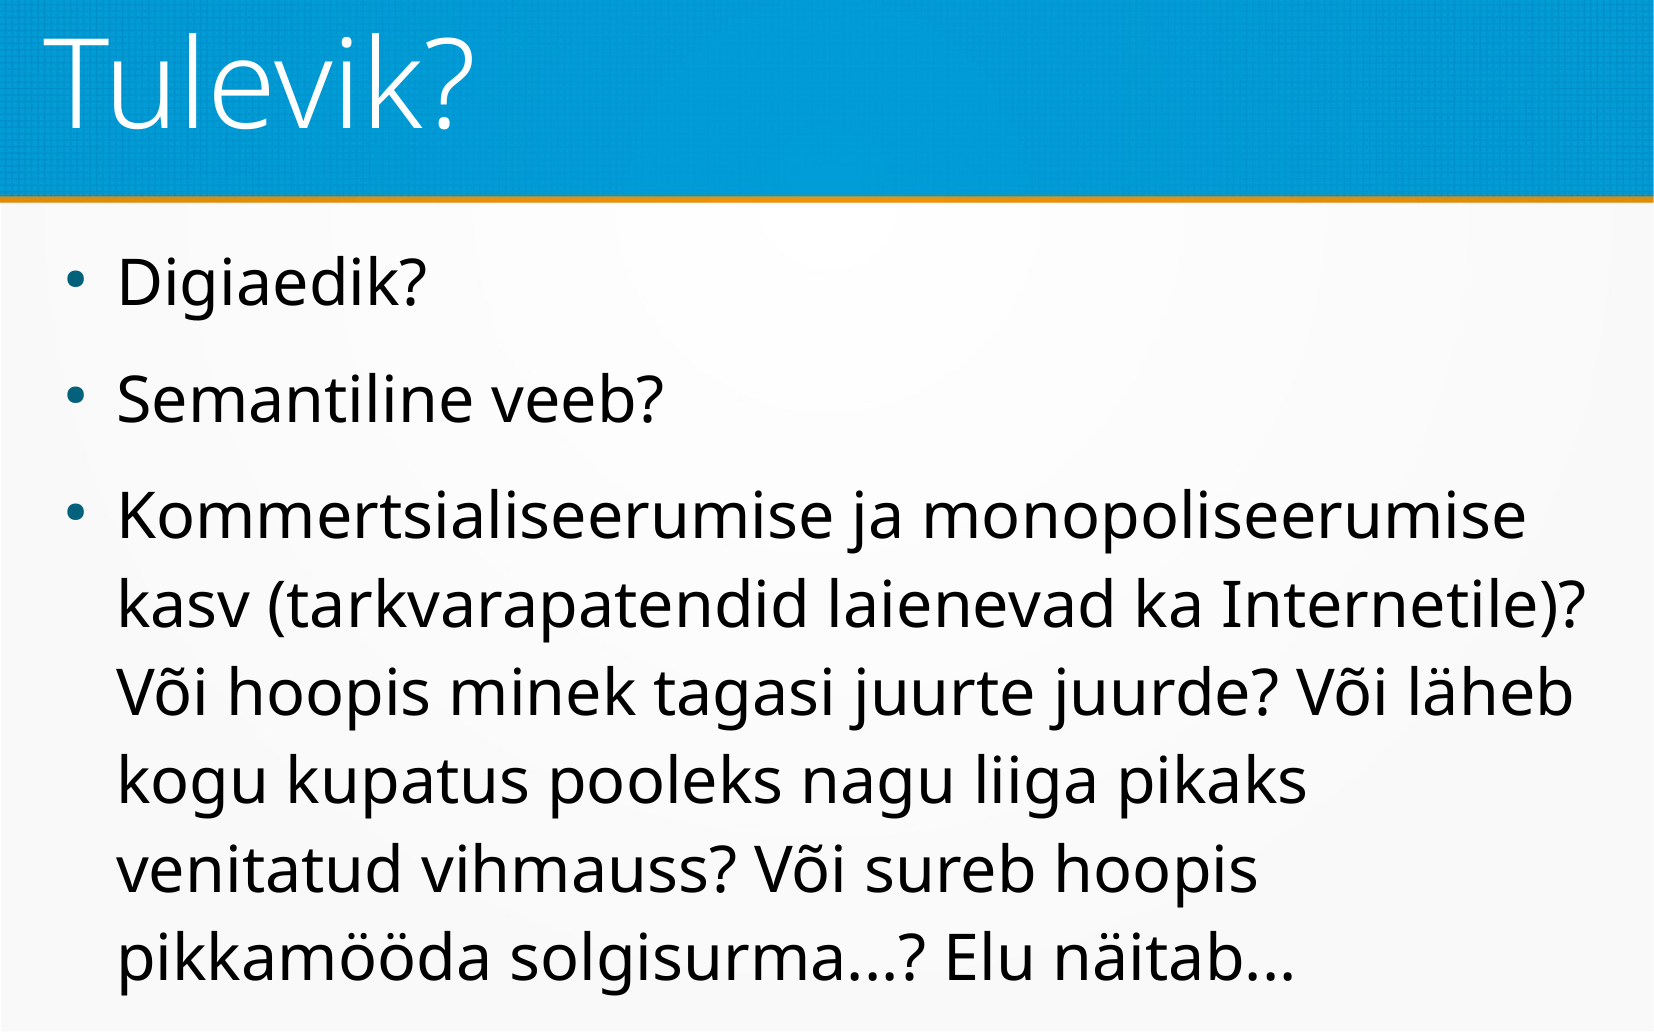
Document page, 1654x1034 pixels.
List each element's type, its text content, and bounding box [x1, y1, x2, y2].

list Digiaedik? Semantiline veeb? Kommertsialiseerumise ja monopoliseerumise kasv (tarkvarapatendid laienevad ka Internetile)? Või hoopis minek tagasi juurte juurde? Või läheb kogu kupatus pooleks nagu liiga pikaks venitatud vihmauss? Või sureb hoopis pikkamööda solgisurma...? Elu näitab... [47, 236, 1607, 1002]
title Tulevik? [43, 0, 1619, 166]
picture [0, 195, 1654, 1034]
